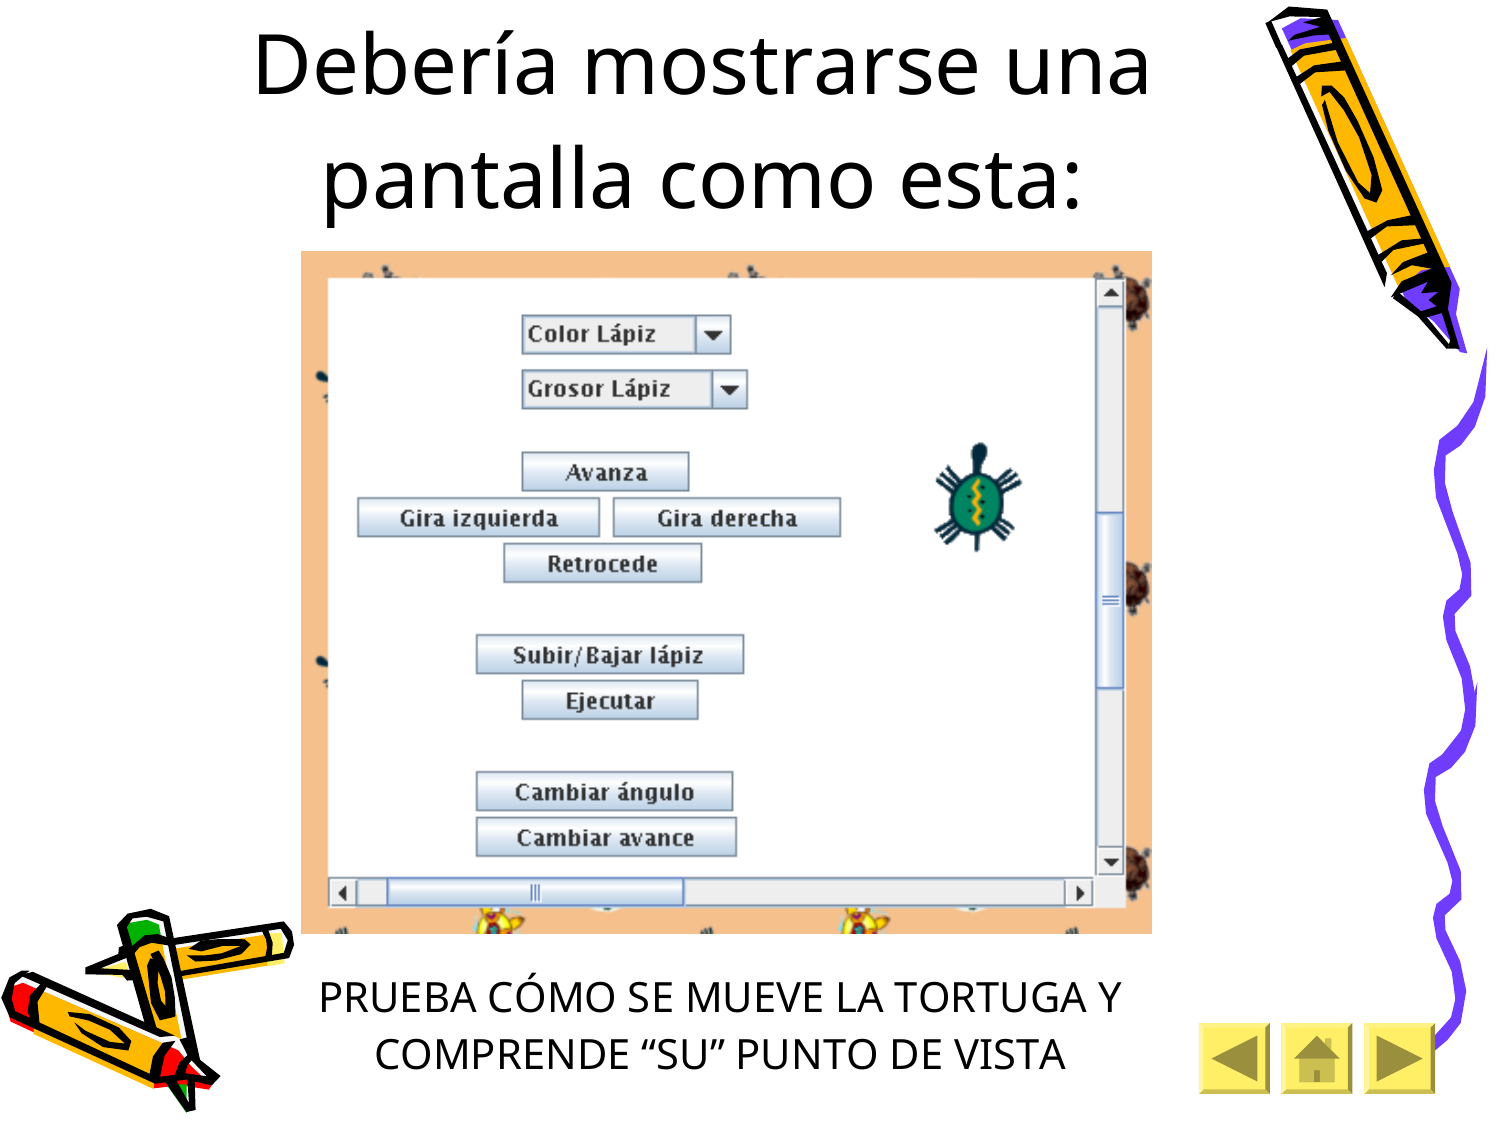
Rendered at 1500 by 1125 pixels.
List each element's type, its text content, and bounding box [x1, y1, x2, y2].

text_box [1366, 1023, 1436, 1094]
text_box [1200, 1023, 1270, 1094]
text_box [1283, 1023, 1353, 1094]
text_box PRUEBA CÓMO SE MUEVE LA TORTUGA Y COMPRENDE “SU” PUNTO DE VISTA [301, 959, 1140, 1090]
picture [301, 251, 1152, 934]
title Debería mostrarse una pantalla como esta: [112, 0, 1294, 241]
